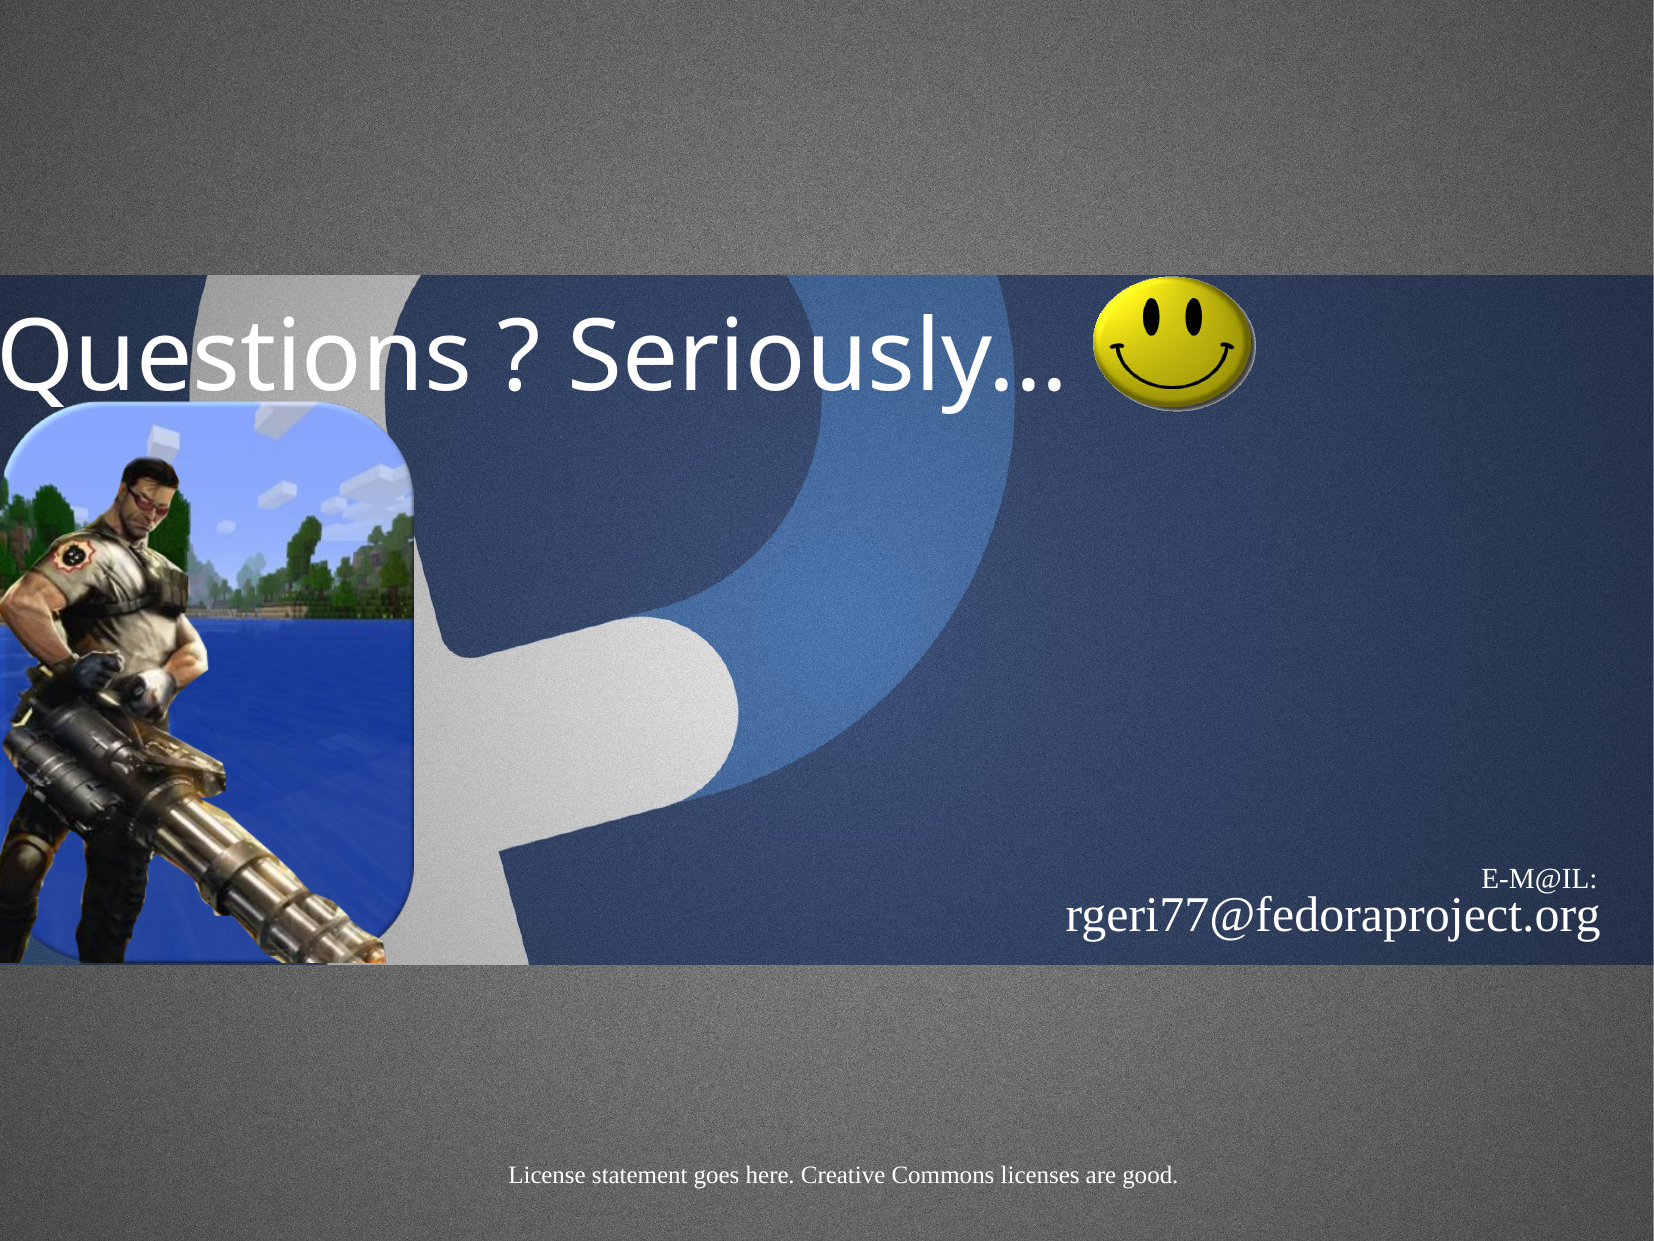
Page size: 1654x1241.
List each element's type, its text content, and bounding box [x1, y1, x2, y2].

text_box E-M@IL: [414, 854, 1613, 903]
title Questions ? Seriously... [0, 295, 1071, 408]
text_box rgeri77@fedoraproject.org [414, 879, 1616, 951]
picture [0, 0, 1654, 1241]
text_box License statement goes here. Creative Commons licenses are good. [75, 1126, 1613, 1197]
